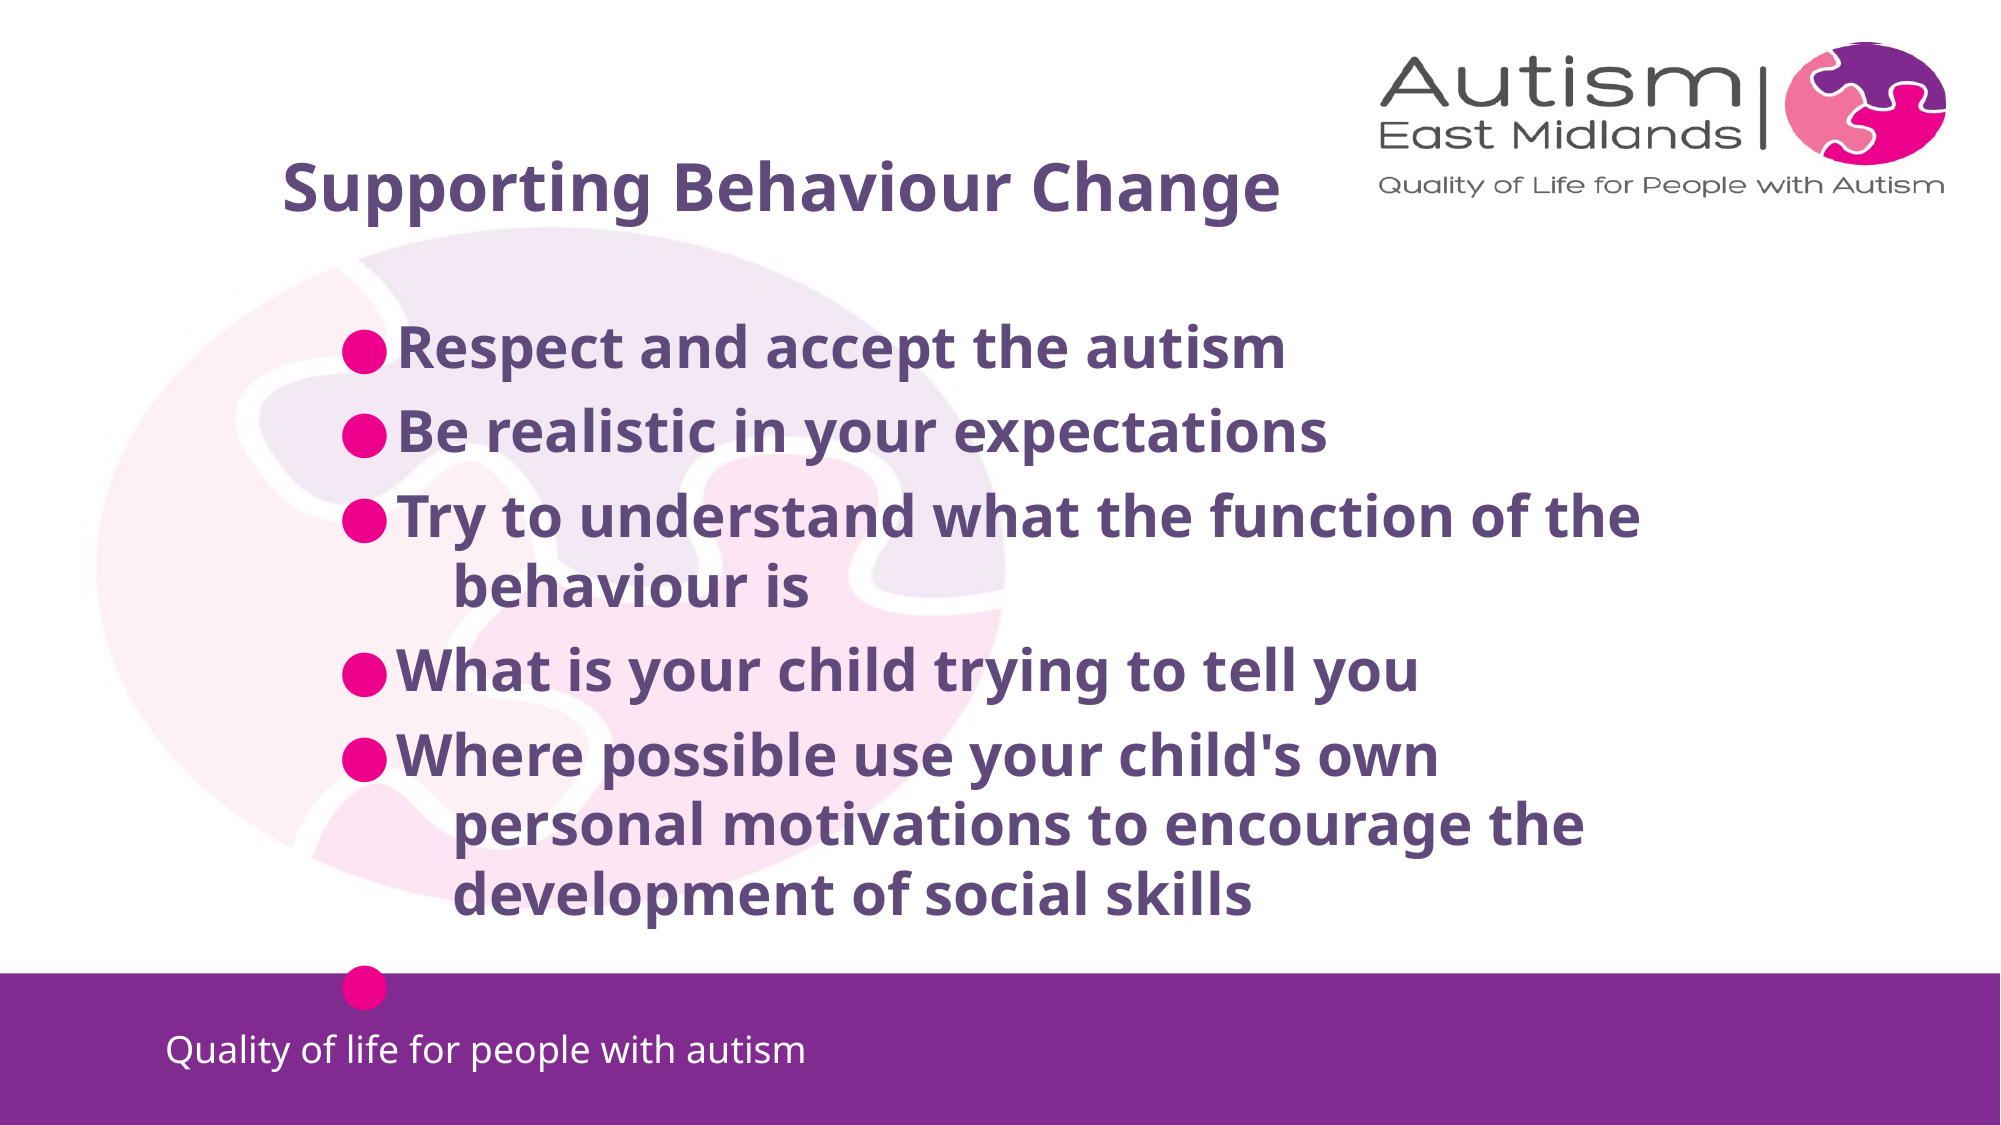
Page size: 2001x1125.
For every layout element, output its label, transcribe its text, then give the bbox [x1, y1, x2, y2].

list Respect and accept the autism Be realistic in your expectations Try to understand what the function of the behaviour is What is your child trying to tell you Where possible use your child's own personal motivations to encourage the development of social skills [324, 302, 1675, 941]
title Supporting Behaviour Change [267, 90, 1682, 279]
